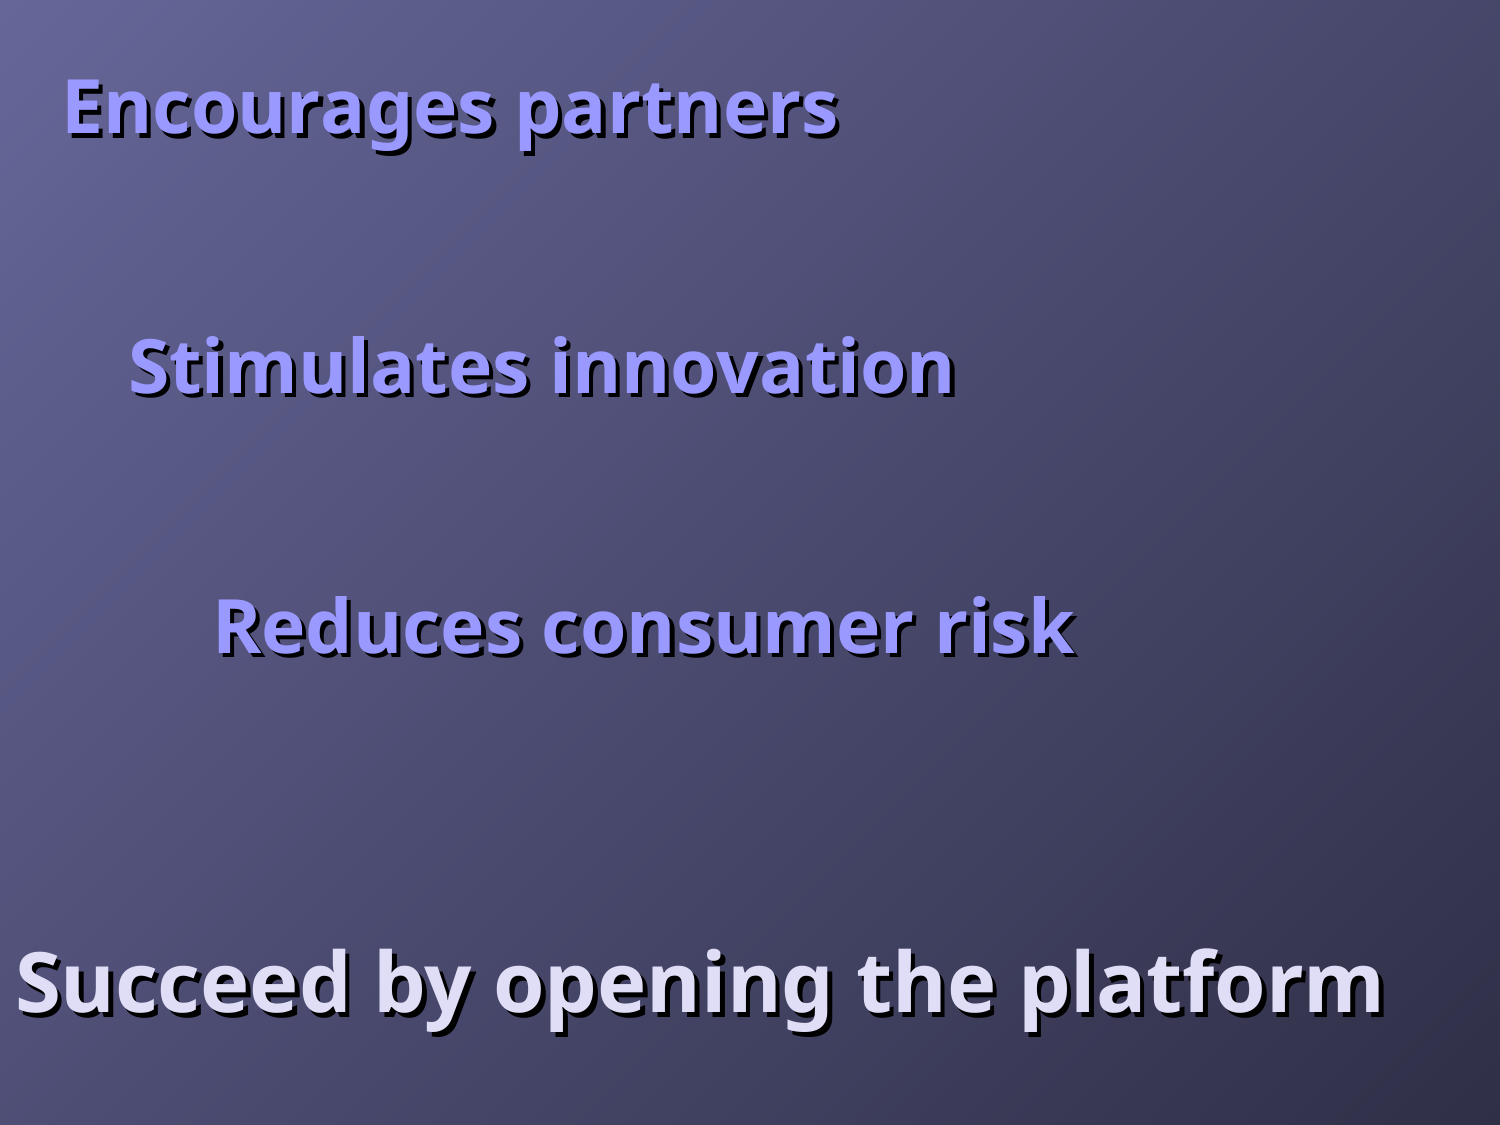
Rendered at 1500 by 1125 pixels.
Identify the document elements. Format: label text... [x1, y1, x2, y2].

text_box Reduces consumer risk [197, 580, 1090, 678]
text_box Stimulates innovation [113, 321, 972, 418]
text_box Encourages partners [46, 61, 854, 158]
title Succeed by opening the platform [0, 886, 1500, 1075]
